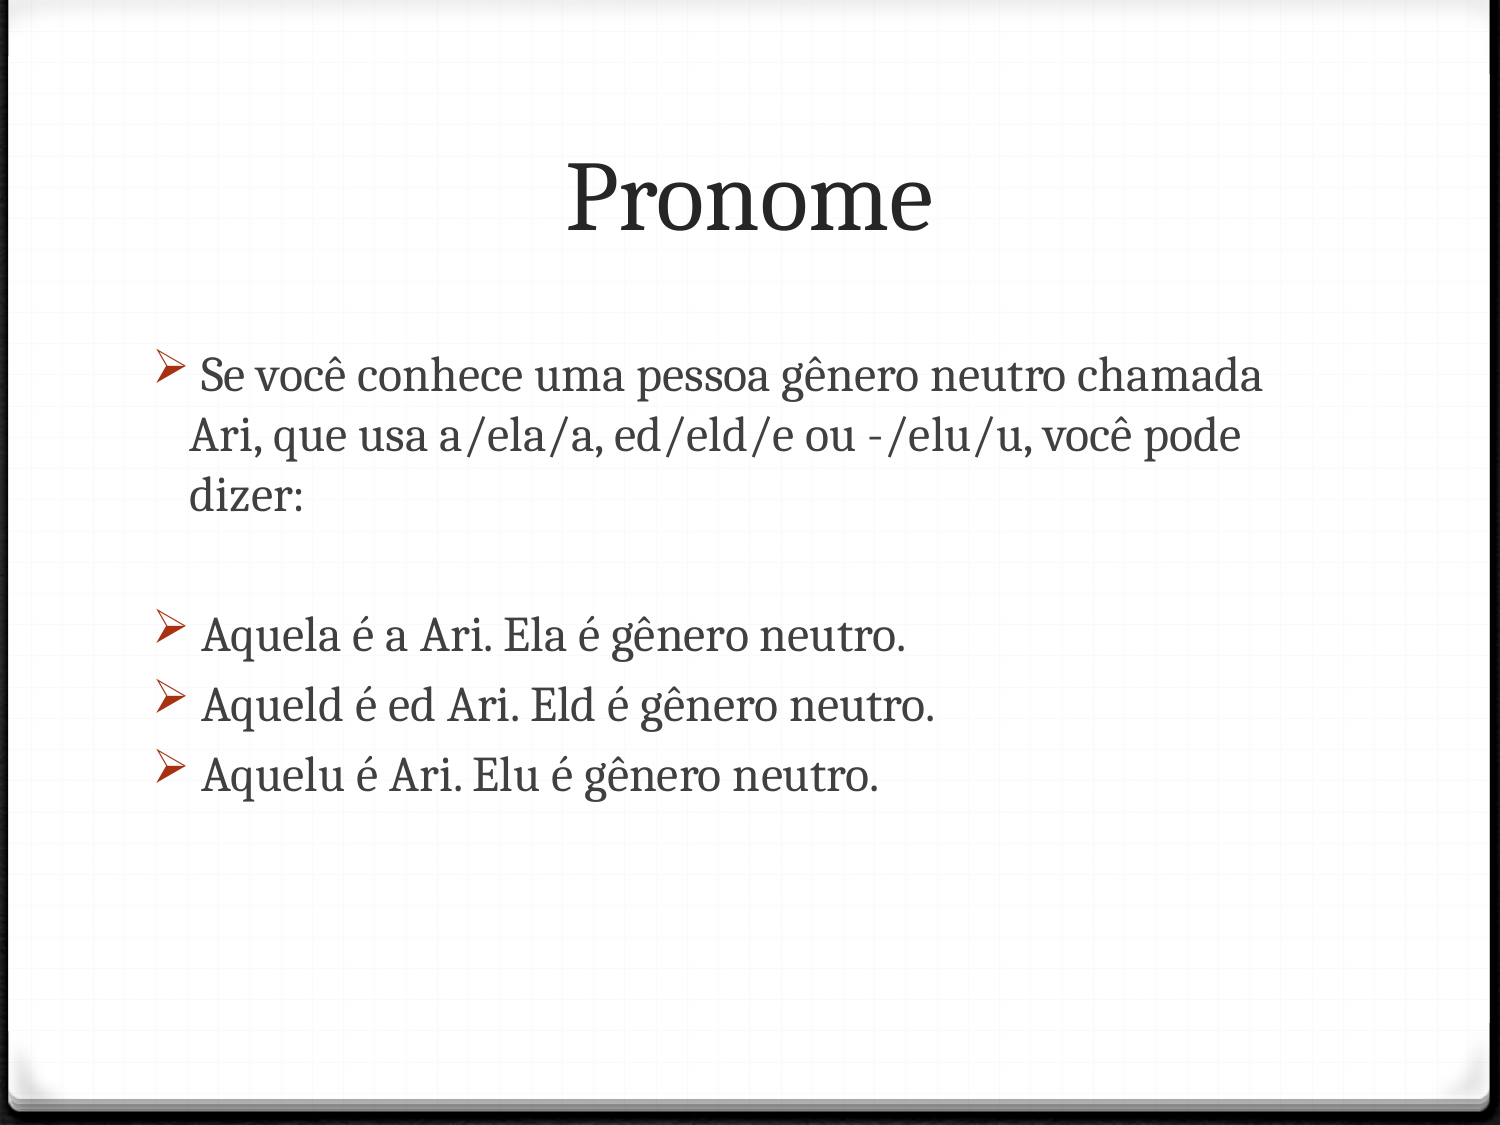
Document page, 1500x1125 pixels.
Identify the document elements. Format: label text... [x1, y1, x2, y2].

title Pronome [90, 71, 1410, 309]
picture [0, 0, 1500, 1125]
list Se você conhece uma pessoa gênero neutro chamada Ari, que usa a/ela/a, ed/eld/e ou -/elu/u, você pode dizer: Aquela é a Ari. Ela é gênero neutro. Aqueld é ed Ari. Eld é gênero neutro. Aquelu é Ari. Elu é gênero neutro. [137, 334, 1363, 983]
